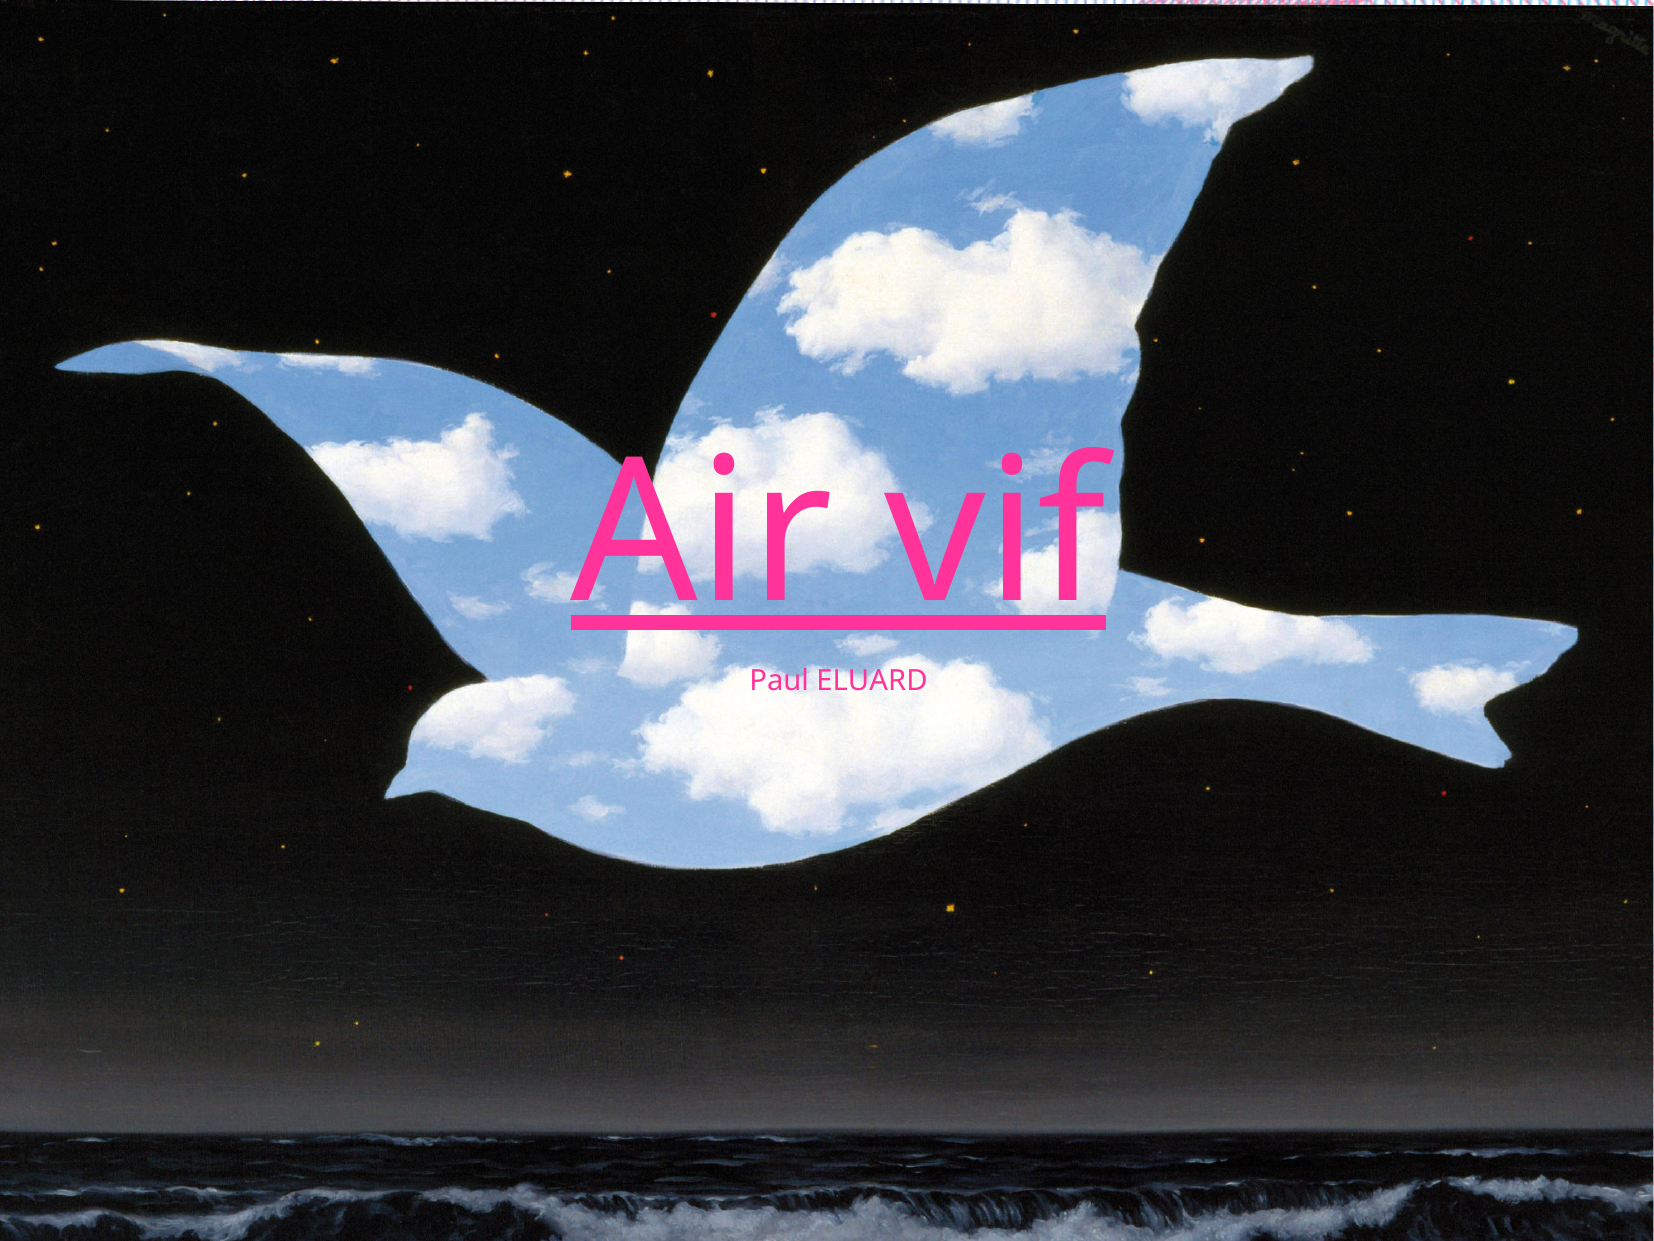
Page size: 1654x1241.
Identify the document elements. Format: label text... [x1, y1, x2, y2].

subtitle Air vif Paul ELUARD [94, 150, 1583, 969]
picture [0, 0, 1654, 1241]
